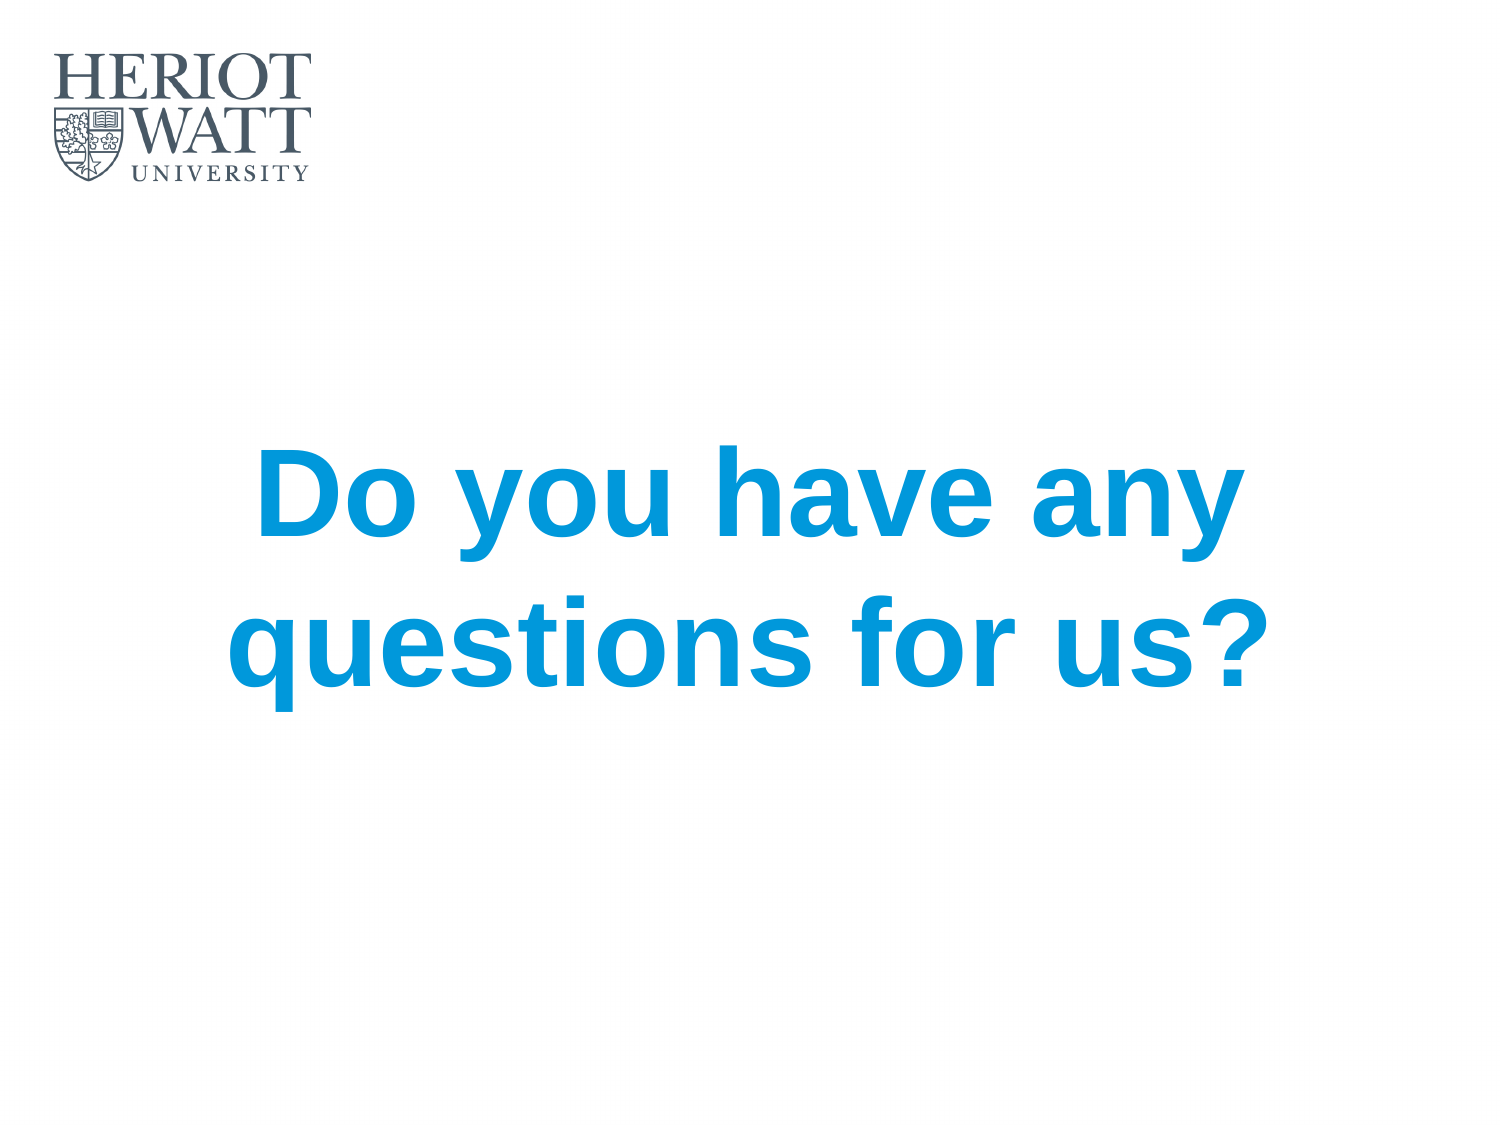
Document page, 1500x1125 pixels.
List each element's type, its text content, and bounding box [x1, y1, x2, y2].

text_box Do you have any questions for us? [106, 403, 1394, 722]
